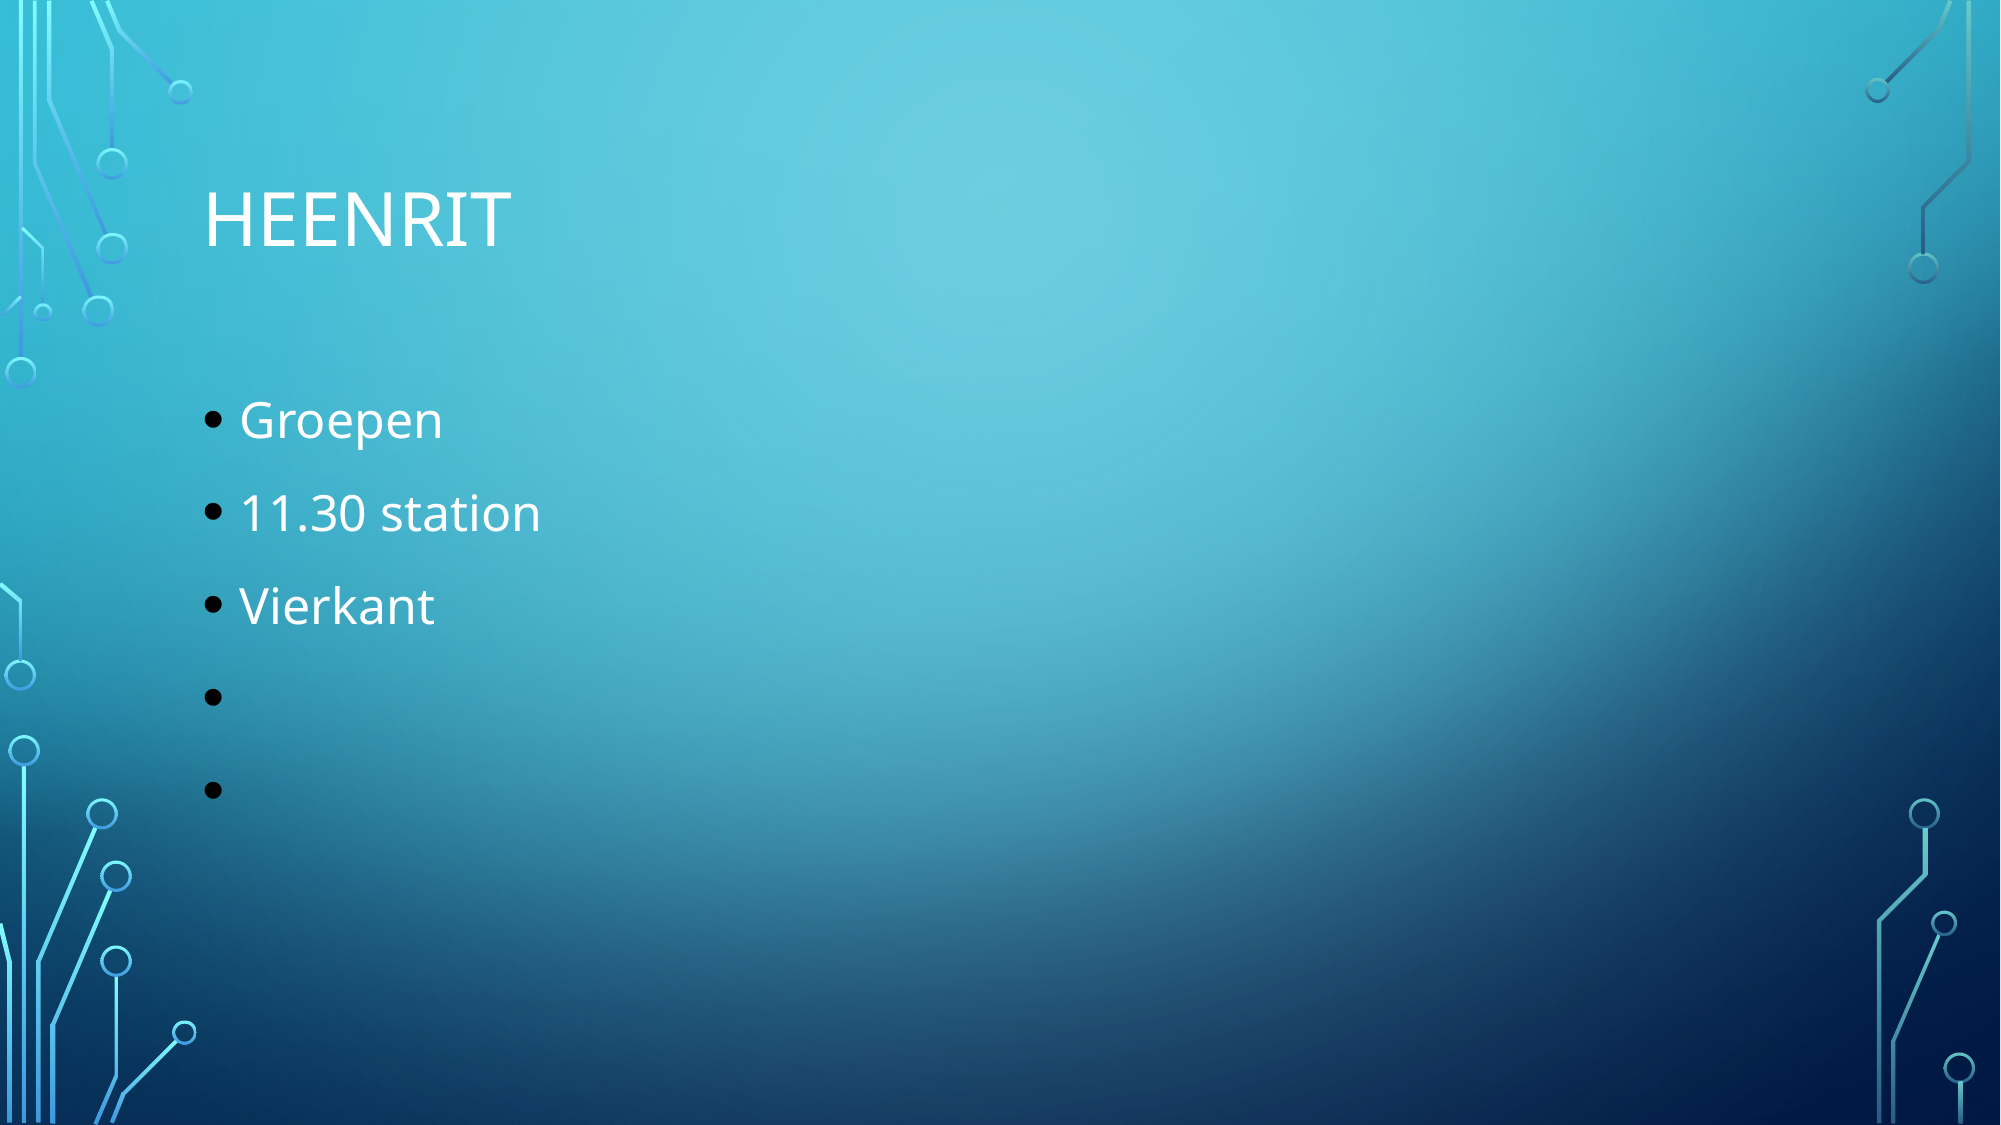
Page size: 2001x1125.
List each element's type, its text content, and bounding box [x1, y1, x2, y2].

title Heenrit [187, 101, 1813, 344]
list Groepen 11.30 station Vierkant [187, 369, 1813, 951]
